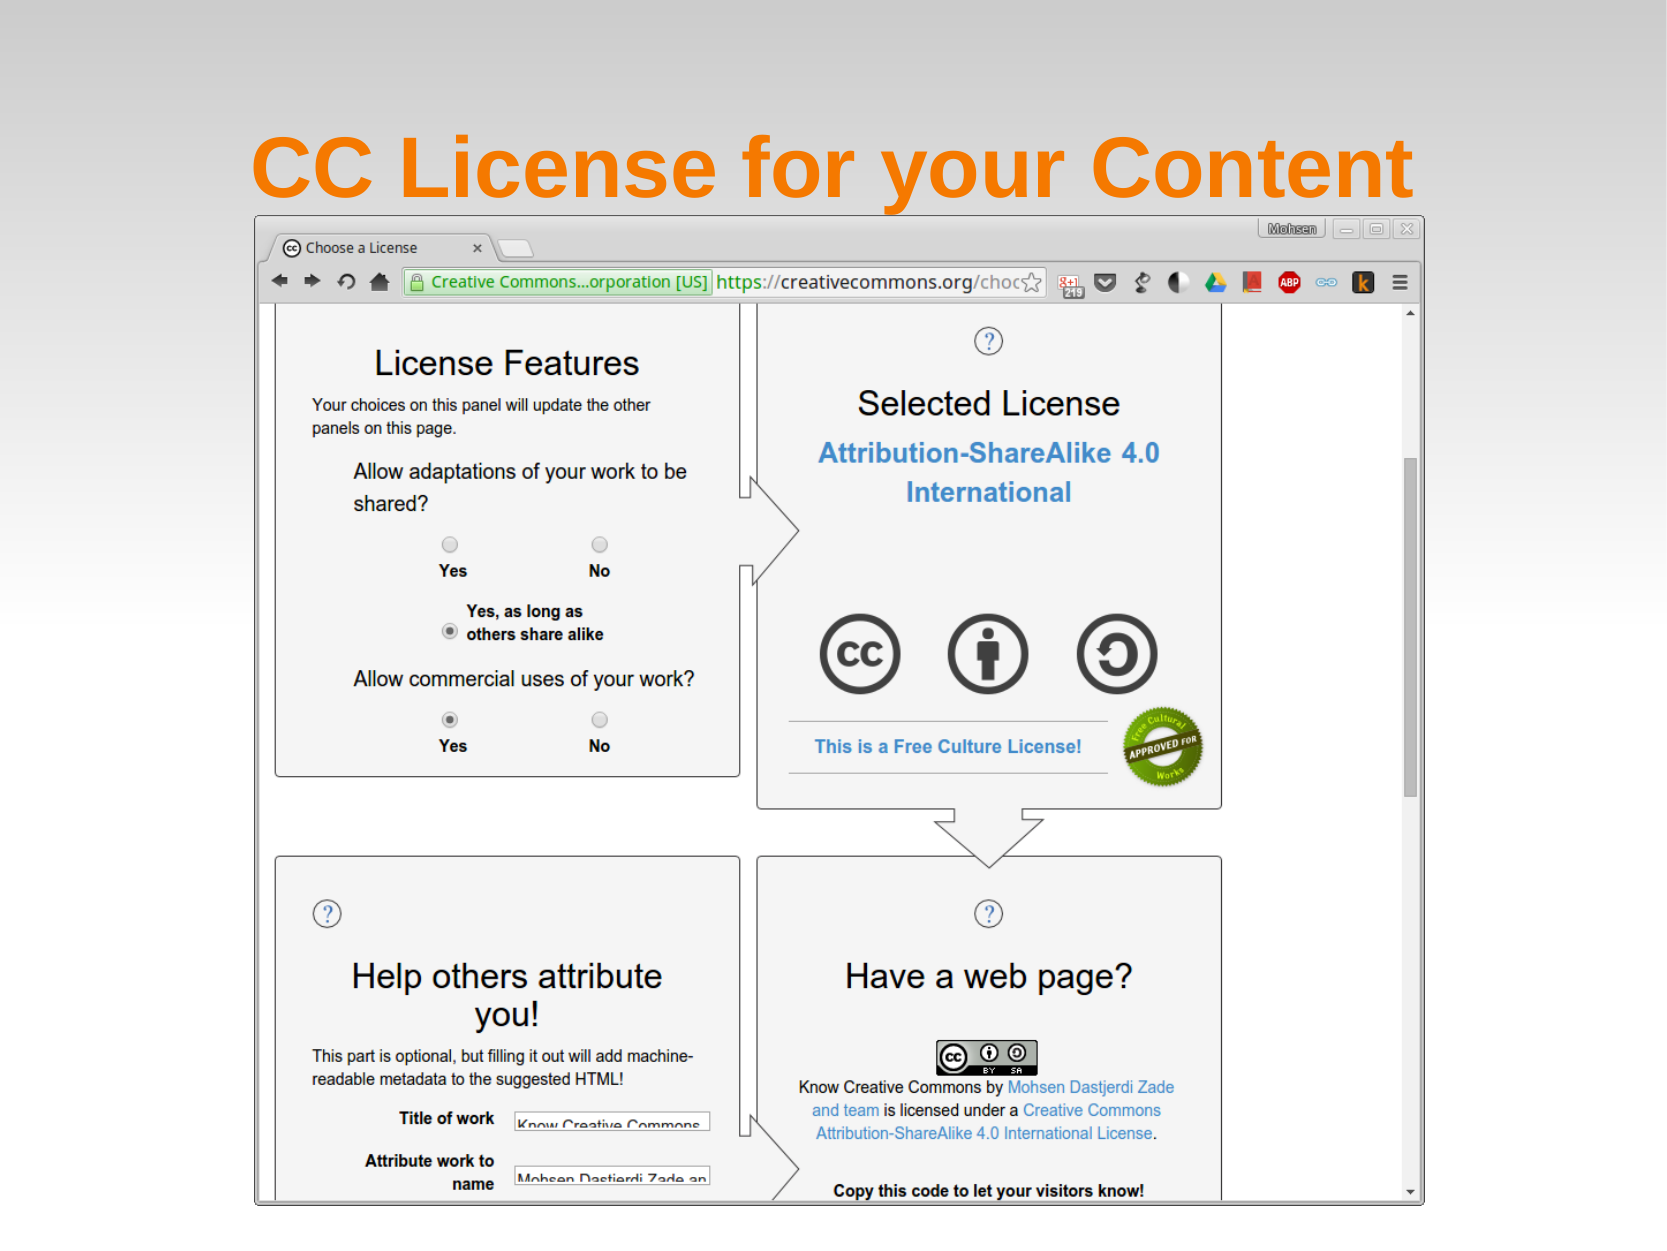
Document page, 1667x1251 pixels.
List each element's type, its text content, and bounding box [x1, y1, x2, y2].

picture [0, 0, 1667, 1250]
title CC License for your Content [83, 49, 1584, 259]
